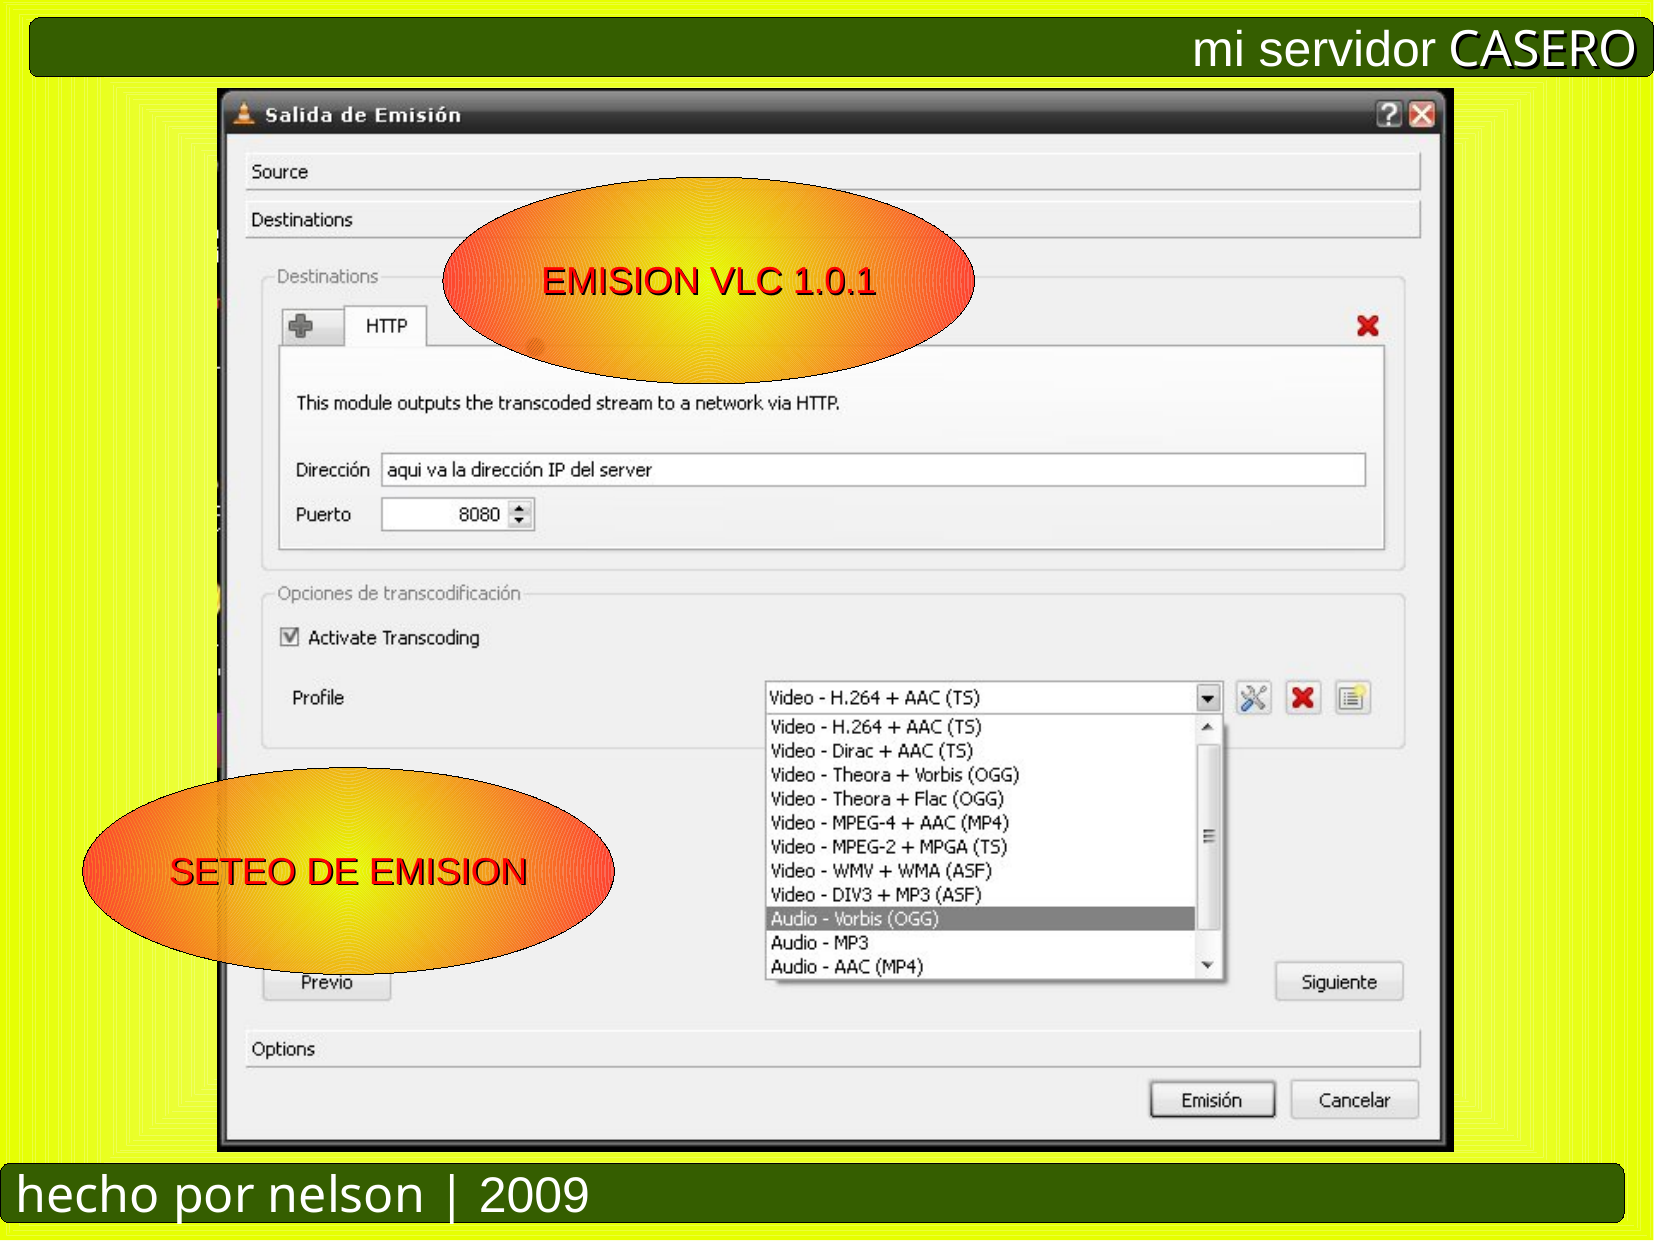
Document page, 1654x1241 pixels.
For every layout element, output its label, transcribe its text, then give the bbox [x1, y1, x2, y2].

text_box SETEO DE EMISION [82, 767, 615, 975]
text_box EMISION VLC 1.0.1 [442, 177, 975, 384]
picture [217, 88, 1454, 1152]
